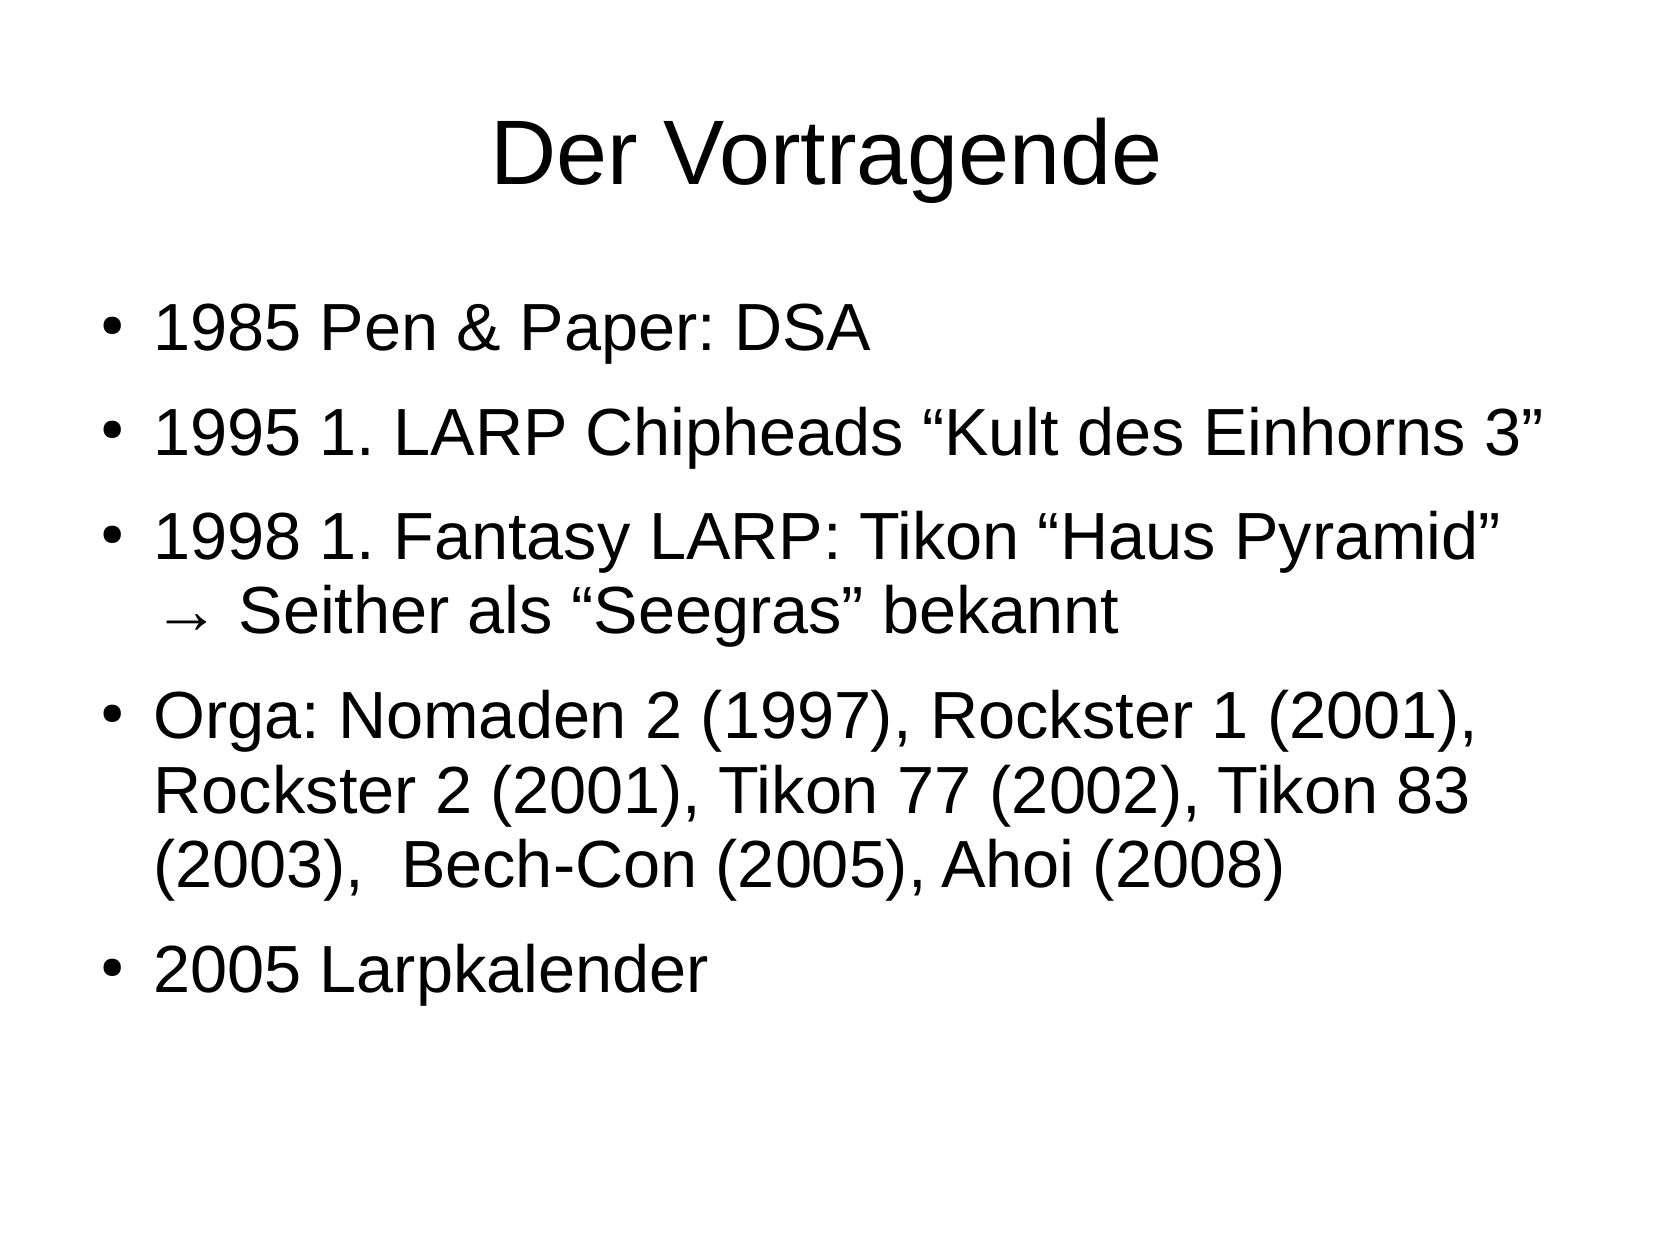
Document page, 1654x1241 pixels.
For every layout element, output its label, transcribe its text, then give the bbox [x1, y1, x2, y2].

title Der Vortragende [82, 49, 1571, 257]
list 1985 Pen & Paper: DSA 1995 1. LARP Chipheads “Kult des Einhorns 3” 1998 1. Fantasy LARP: Tikon “Haus Pyramid” → Seither als “Seegras” bekannt Orga: Nomaden 2 (1997), Rockster 1 (2001), Rockster 2 (2001), Tikon 77 (2002), Tikon 83 (2003), Bech-Con (2005), Ahoi (2008) 2005 Larpkalender [82, 290, 1571, 1010]
